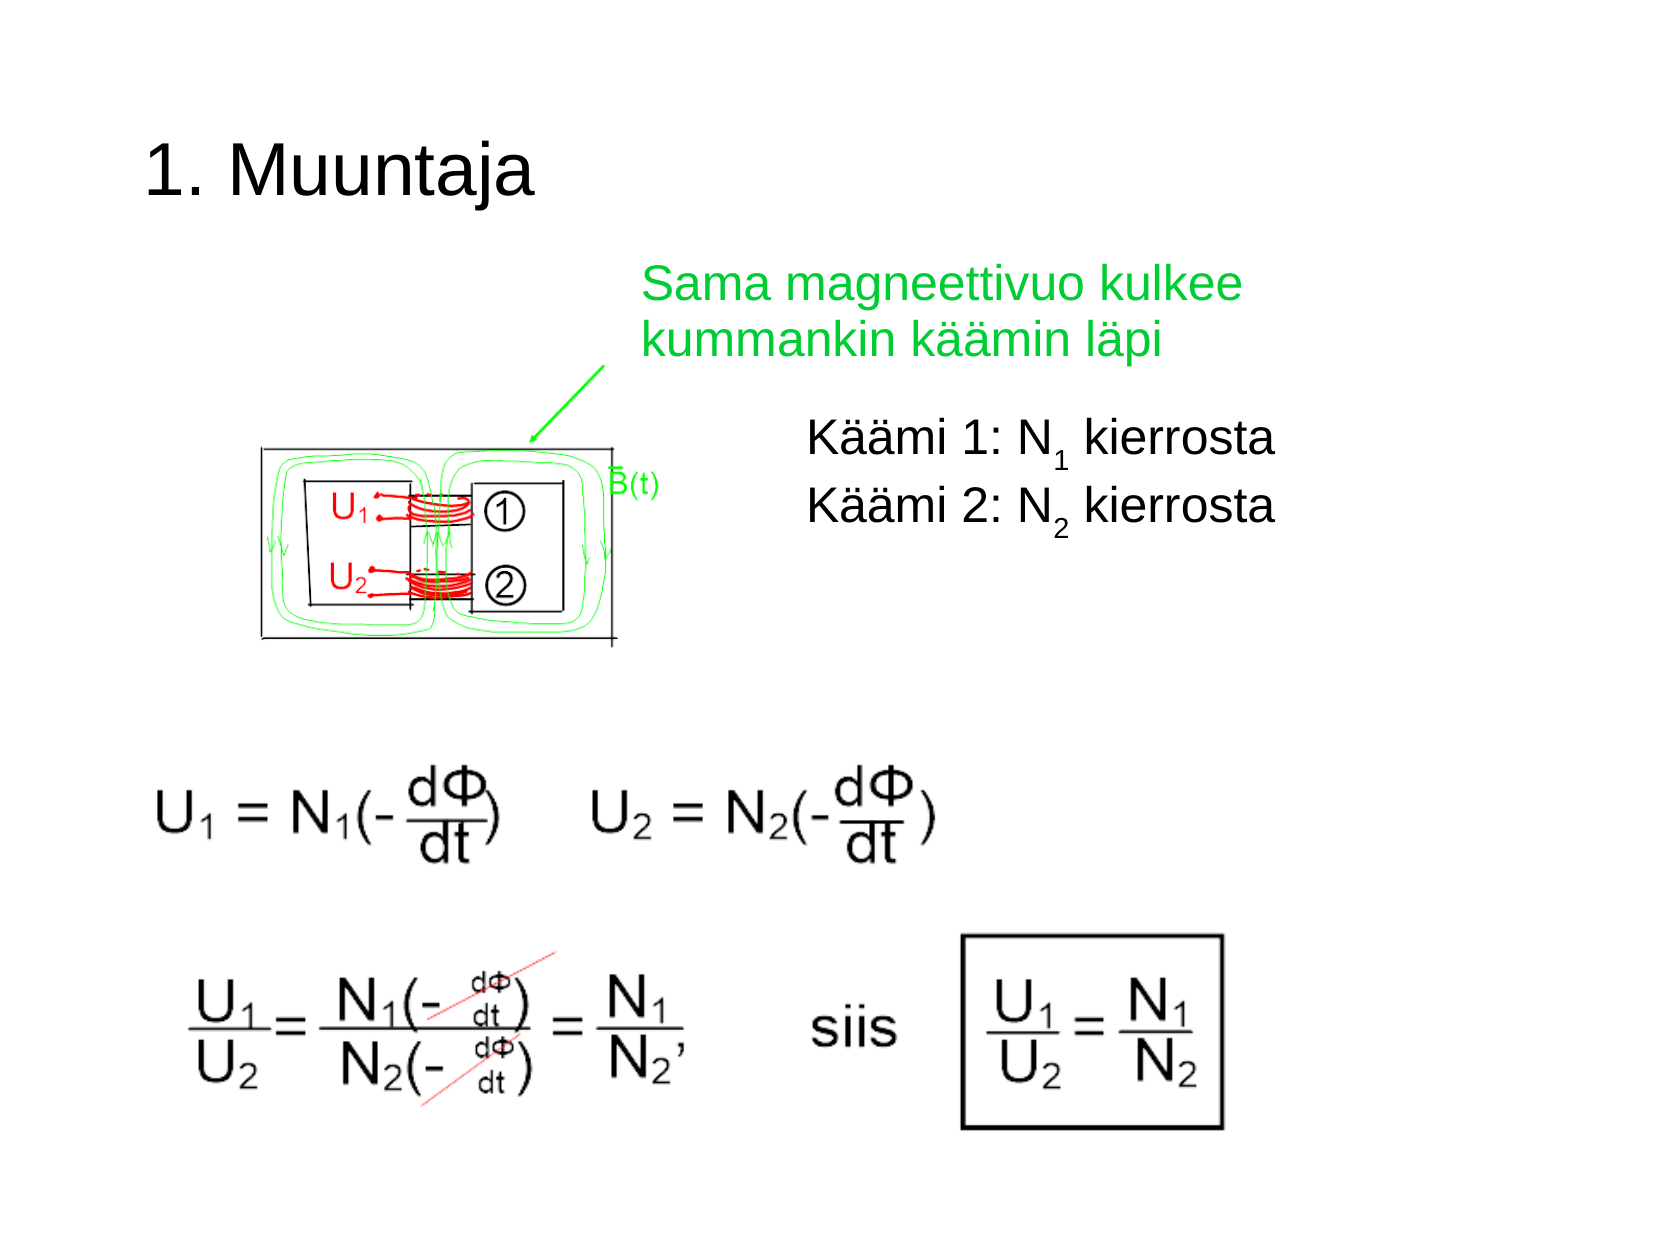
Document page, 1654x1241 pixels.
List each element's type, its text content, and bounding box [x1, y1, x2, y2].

text_box 1. Muuntaja [129, 120, 638, 225]
text_box Sama magneettivuo kulkee kummankin käämin läpi [625, 248, 1273, 390]
text_box Käämi 1: N1 kierrosta Käämi 2: N2 kierrosta [791, 401, 1406, 640]
picture [236, 318, 701, 685]
picture [127, 708, 1264, 1148]
